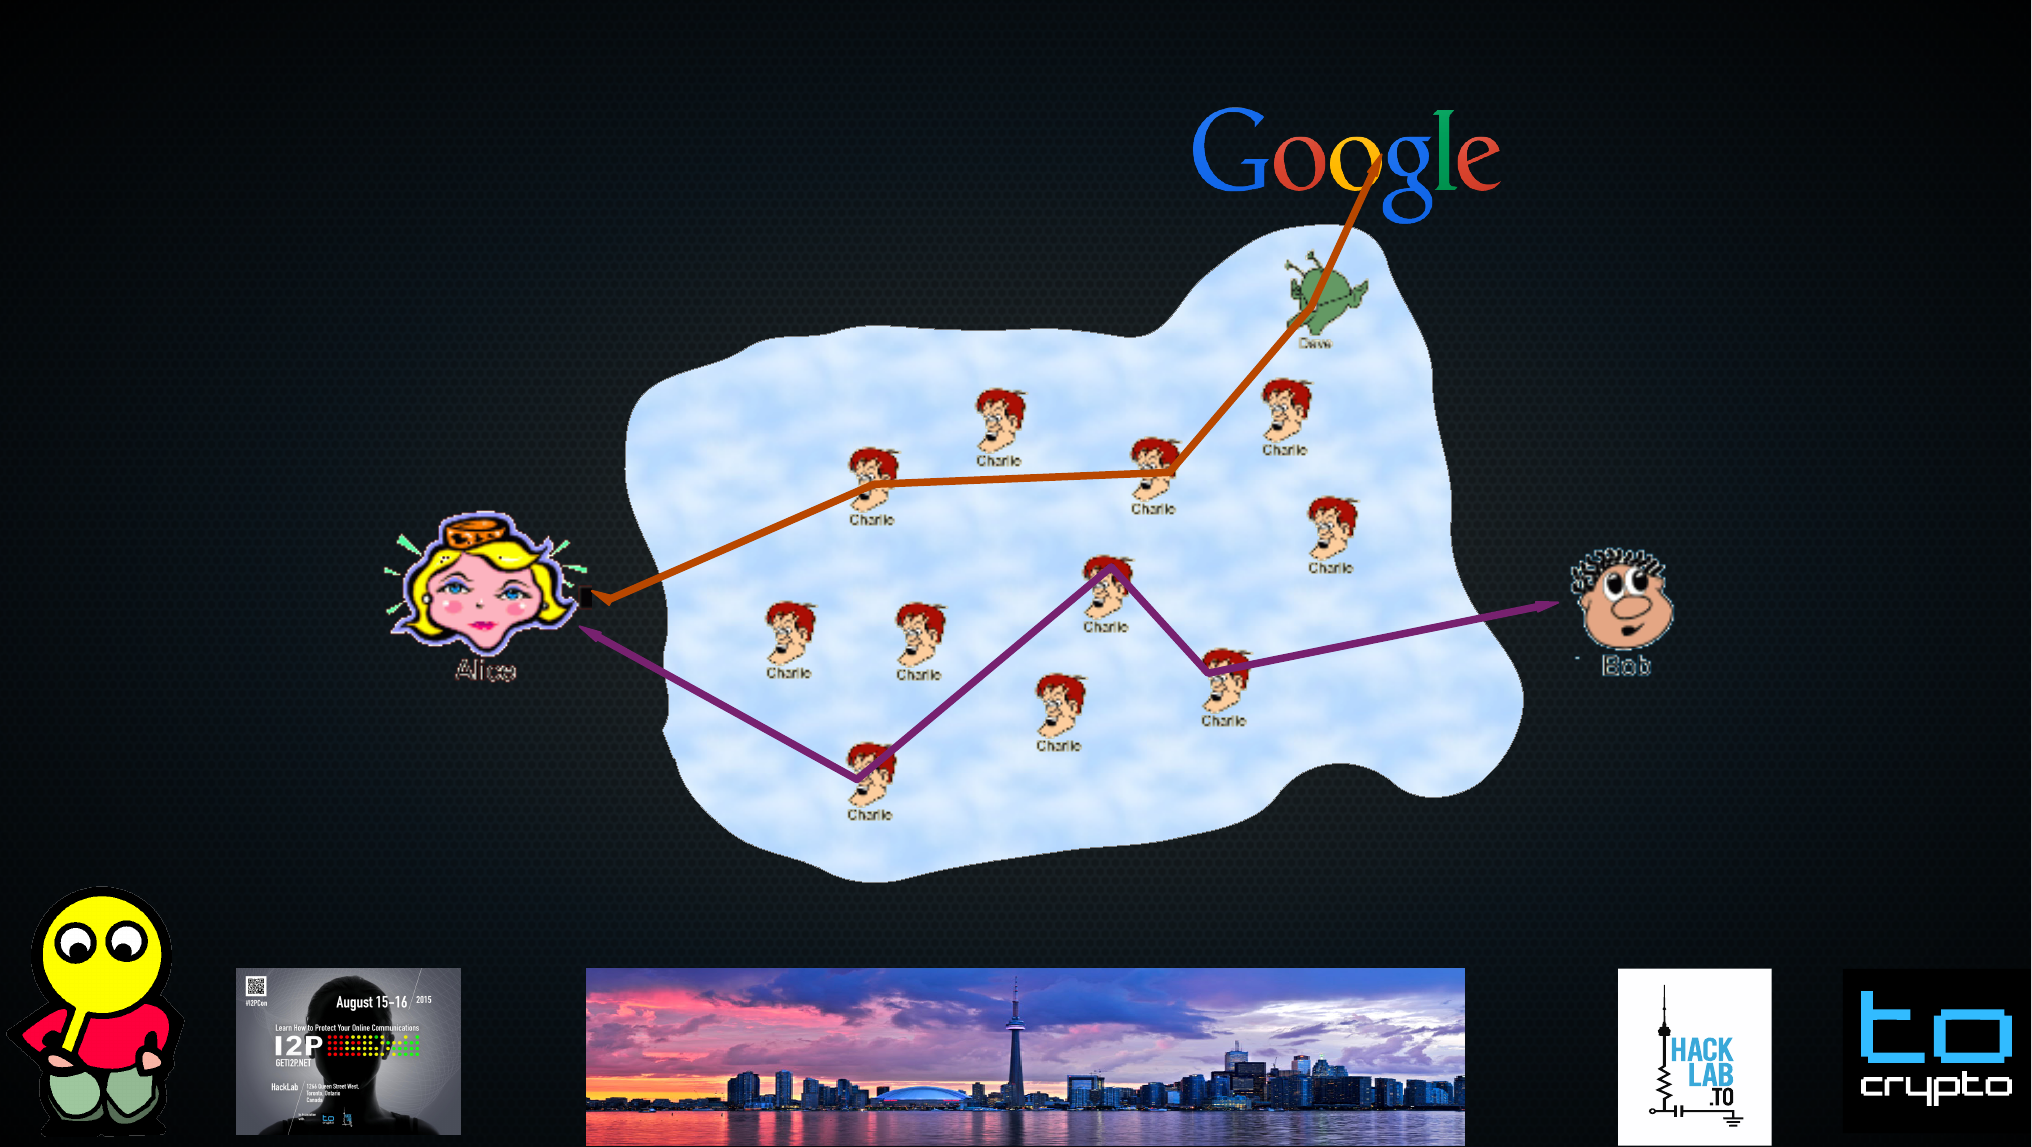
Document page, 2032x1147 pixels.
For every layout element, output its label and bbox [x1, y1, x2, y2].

text_box [1349, 227, 1370, 235]
text_box [624, 224, 1344, 573]
text_box [662, 606, 1524, 883]
picture [0, 0, 2032, 1147]
text_box [661, 239, 1479, 763]
